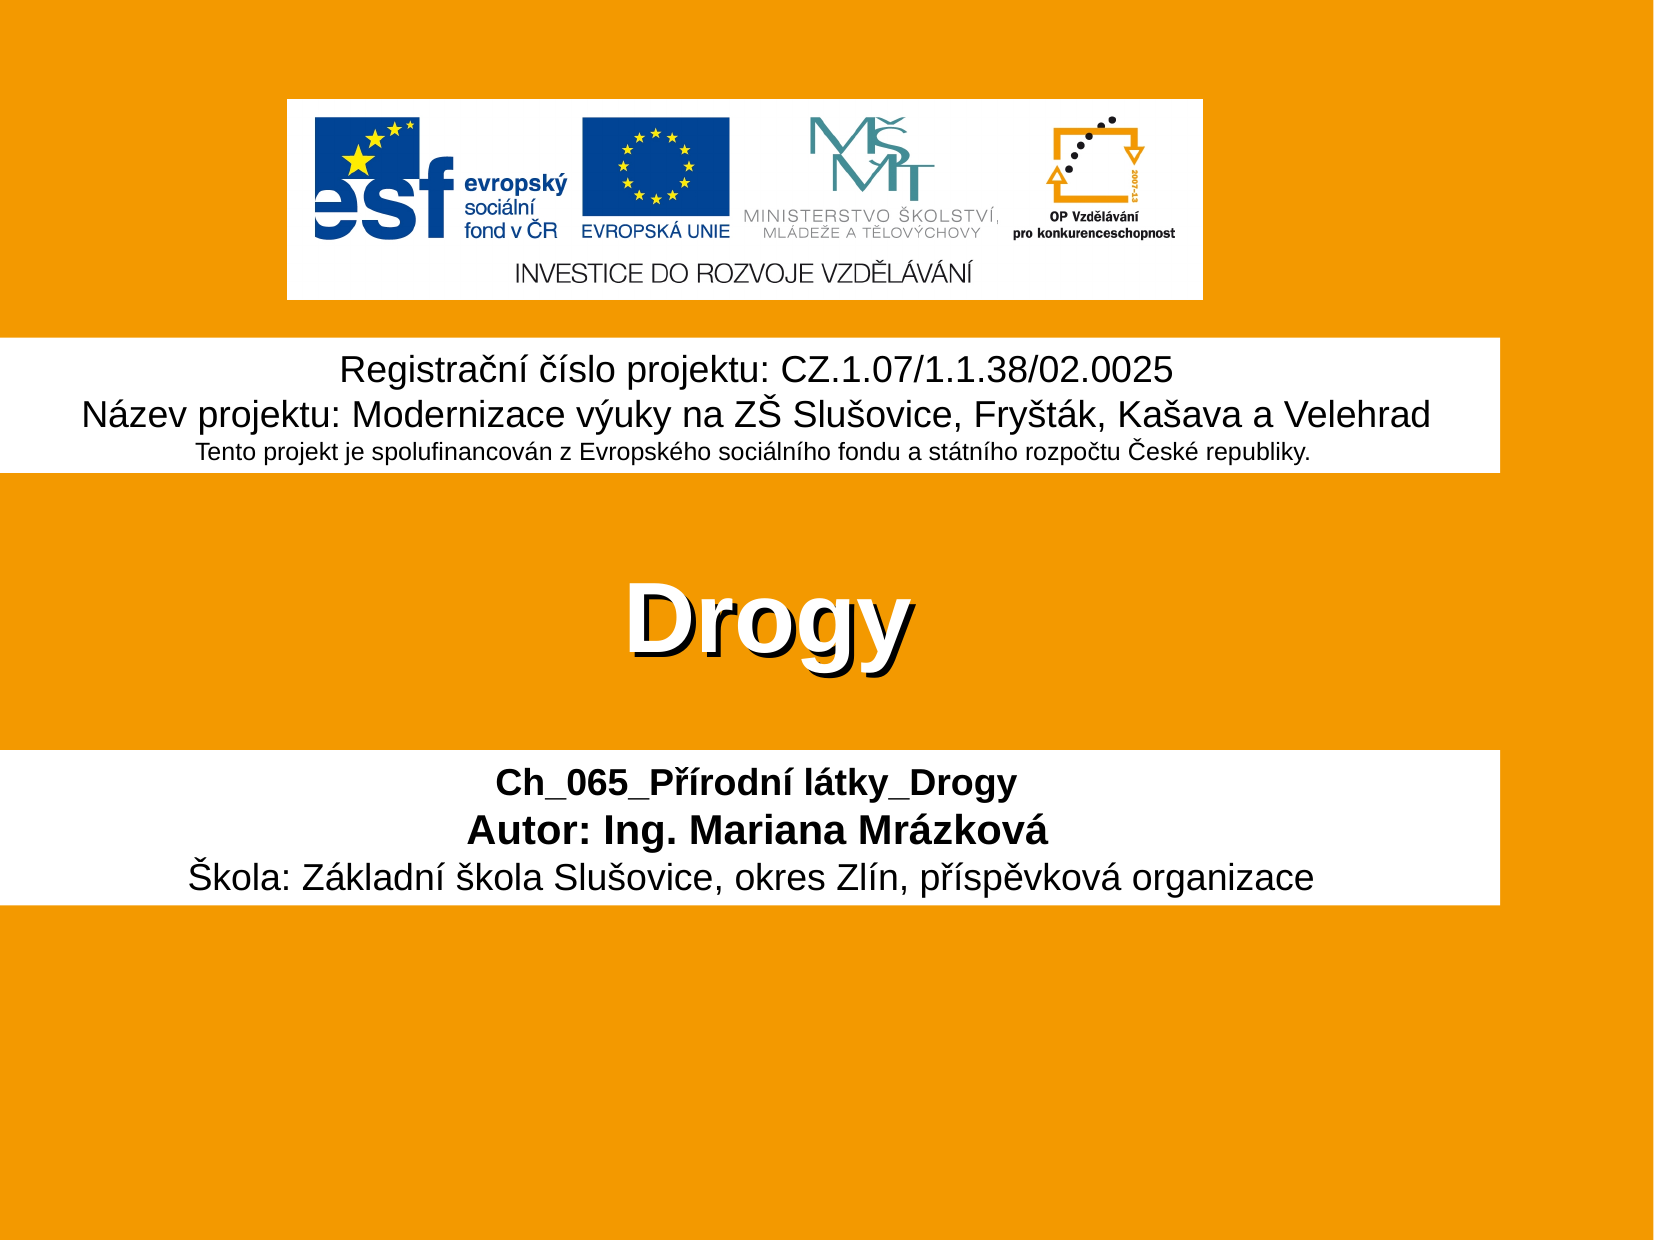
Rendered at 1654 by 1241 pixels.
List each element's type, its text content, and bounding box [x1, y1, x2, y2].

text_box Registrační číslo projektu: CZ.1.07/1.1.38/02.0025 Název projektu: Modernizace výuky na ZŠ Slušovice, Fryšták, Kašava a Velehrad Tento projekt je spolufinancován z Evropského sociálního fondu a státního rozpočtu České republiky. [0, 337, 1501, 473]
title Drogy [112, 537, 1388, 688]
text_box Ch_065_Přírodní látky_Drogy Autor: Ing. Mariana Mrázková Škola: Základní škola Slušovice, okres Zlín, příspěvková organizace [0, 750, 1501, 906]
picture [287, 99, 1203, 300]
